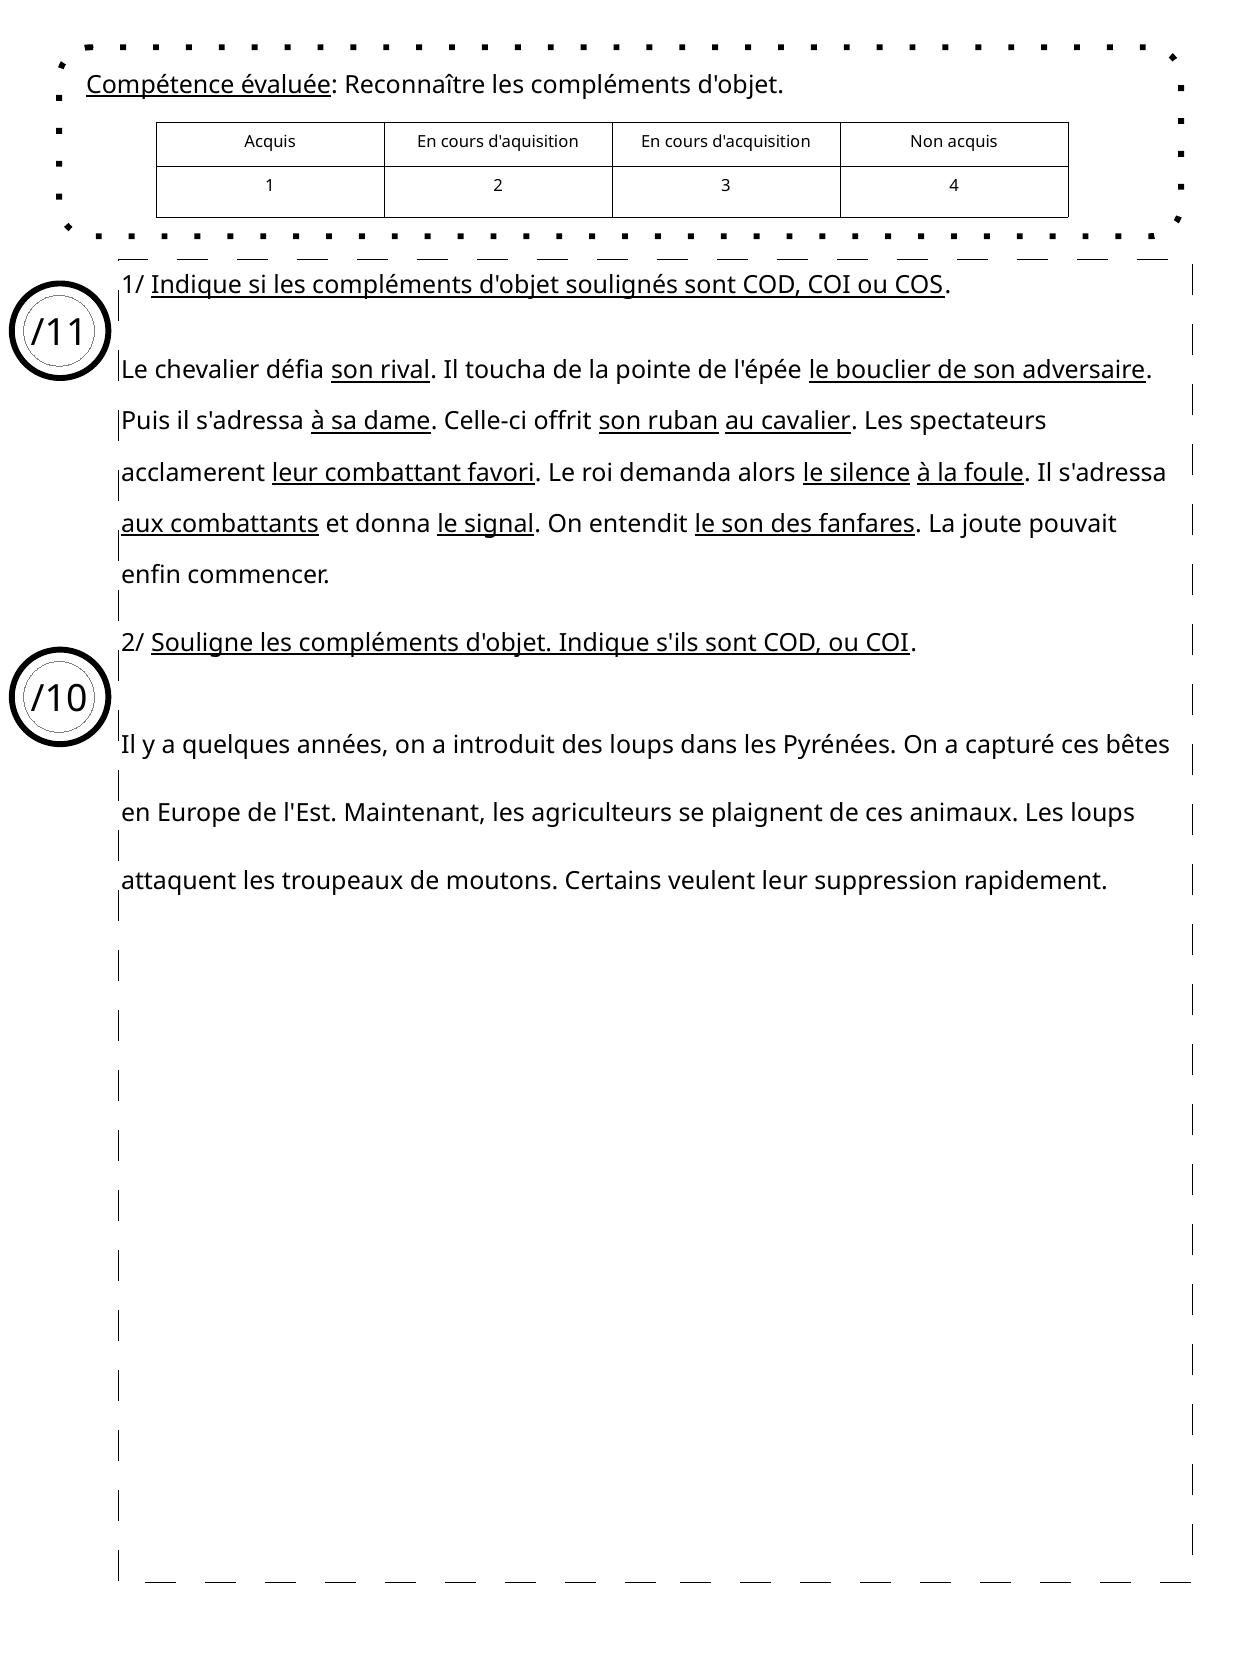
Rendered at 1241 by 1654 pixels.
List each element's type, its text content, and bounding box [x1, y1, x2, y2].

table_header En cours d'aquisition [385, 123, 612, 166]
table_header En cours d'acquisition [613, 123, 840, 166]
table_header Non acquis [841, 123, 1068, 166]
text_box 1/ Indique si les compléments d'objet soulignés sont COD, COI ou COS. Le chevalier défia son rival. Il toucha de la pointe de l'épée le bouclier de son adversaire. Puis il s'adressa à sa dame. Celle-ci offrit son ruban au cavalier. Les spectateurs acclamerent leur combattant favori. Le roi demanda alors le silence à la foule. Il s'adressa aux combattants et donna le signal. On entendit le son des fanfares. La joute pouvait enfin commencer. 2/ Souligne les compléments d'objet. Indique s'ils sont COD, ou COI. Il y a quelques années, on a introduit des loups dans les Pyrénées. On a capturé ces bêtes en Europe de l'Est. Maintenant, les agriculteurs se plaignent de ces animaux. Les loups attaquent les troupeaux de moutons. Certains veulent leur suppression rapidement. [106, 259, 1193, 1184]
text_box /11 [23, 295, 95, 367]
table_cell 4 [841, 167, 1068, 217]
table_cell 1 [157, 167, 384, 217]
table_cell 2 [385, 167, 612, 217]
text_box Compétence évaluée: Reconnaître les compléments d'objet. [59, 47, 1182, 237]
table_header Acquis [157, 123, 384, 166]
text_box /10 [23, 661, 95, 733]
table_cell 3 [613, 167, 840, 217]
